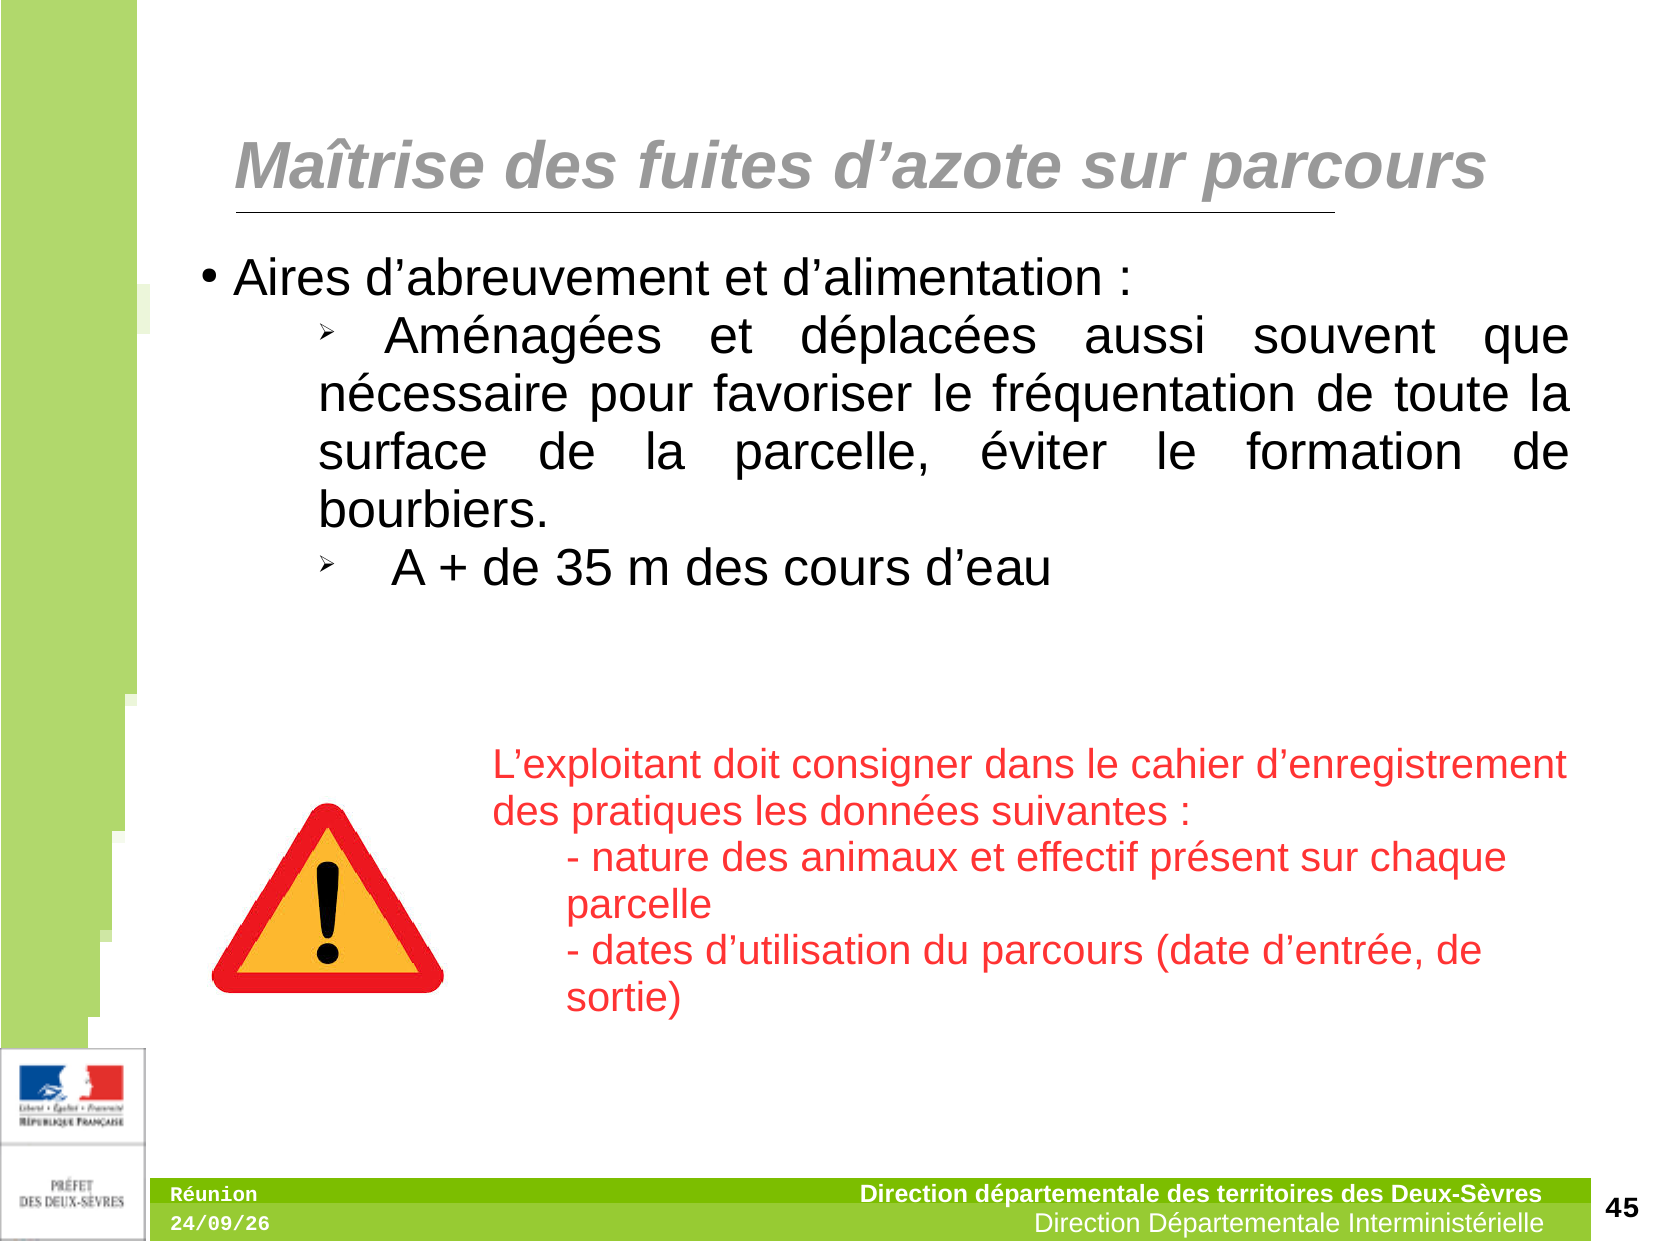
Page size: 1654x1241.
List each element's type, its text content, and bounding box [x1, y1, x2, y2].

picture [0, 0, 1654, 1241]
text_box Maîtrise des fuites d’azote sur parcours [234, 127, 1520, 203]
text_box L’exploitant doit consigner dans le cahier d’enregistrement des pratiques les données suivantes : - nature des animaux et effectif présent sur chaque parcelle - dates d’utilisation du parcours (date d’entrée, de sortie) [477, 733, 1596, 1045]
text_box Aires d’abreuvement et d’alimentation : Aménagées et déplacées aussi souvent que nécessaire pour favoriser le fréquentation de toute la surface de la parcelle, éviter le formation de bourbiers. A + de 35 m des cours d’eau [185, 241, 1586, 648]
